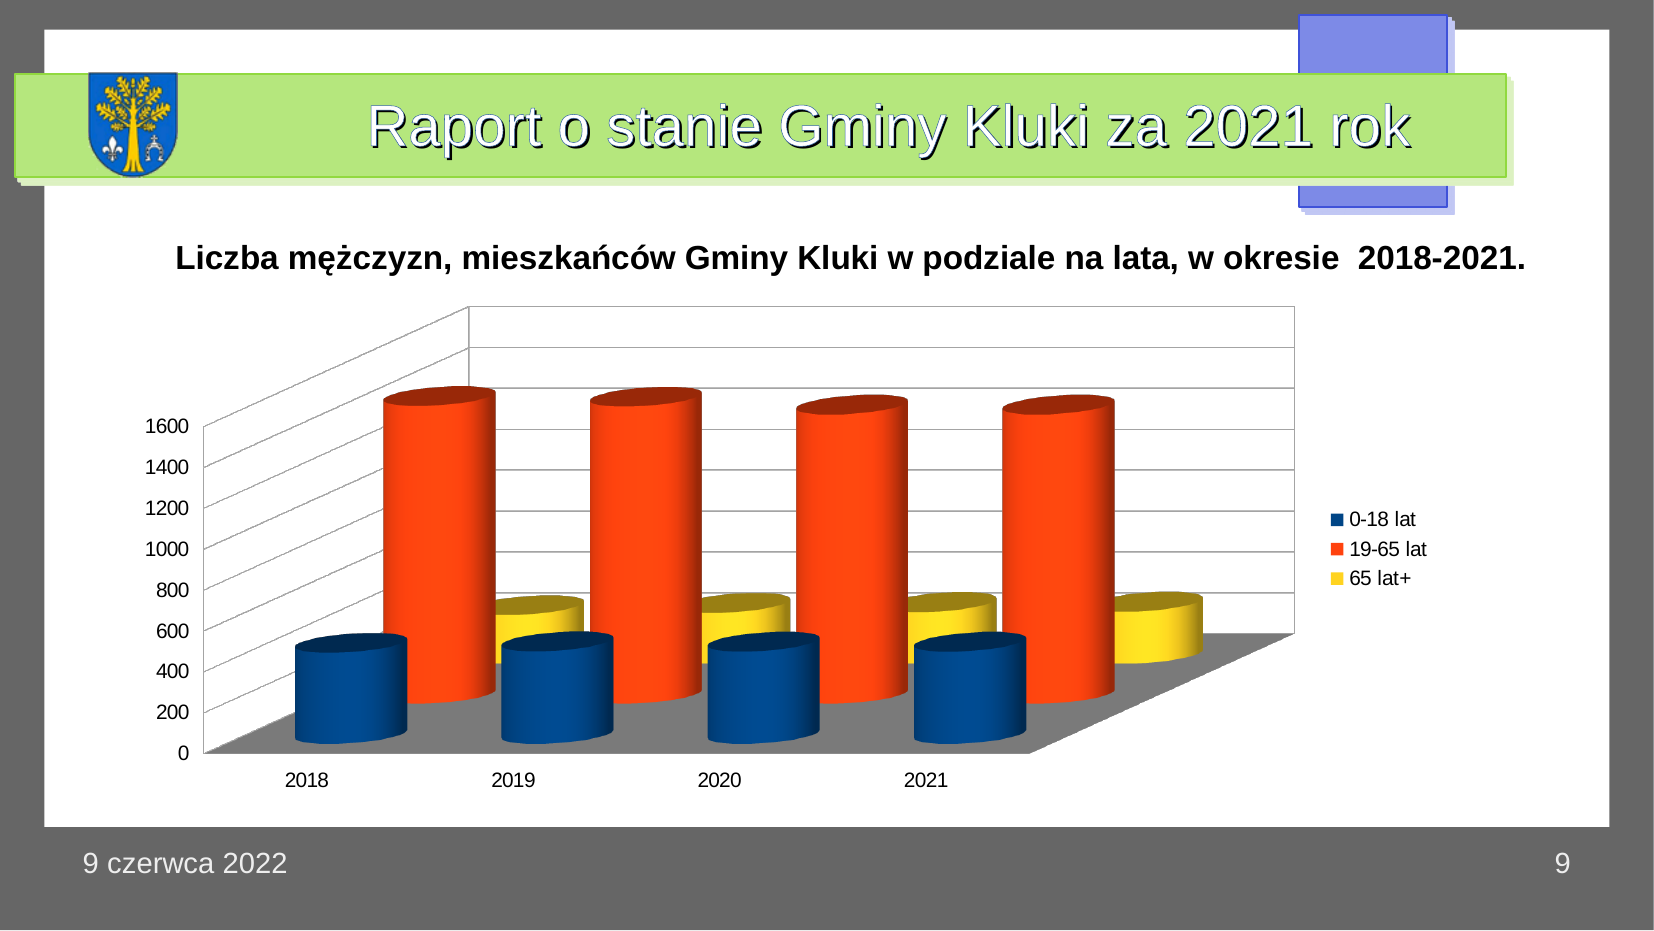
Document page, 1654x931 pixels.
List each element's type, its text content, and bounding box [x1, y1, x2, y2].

picture [88, 72, 178, 178]
chart [115, 296, 1447, 803]
title Raport o stanie Gminy Kluki za 2021 rok [236, 73, 1654, 178]
subtitle Liczba mężczyzn, mieszkańców Gminy Kluki w podziale na lata, w okresie 2018-2021. [147, 220, 1565, 768]
